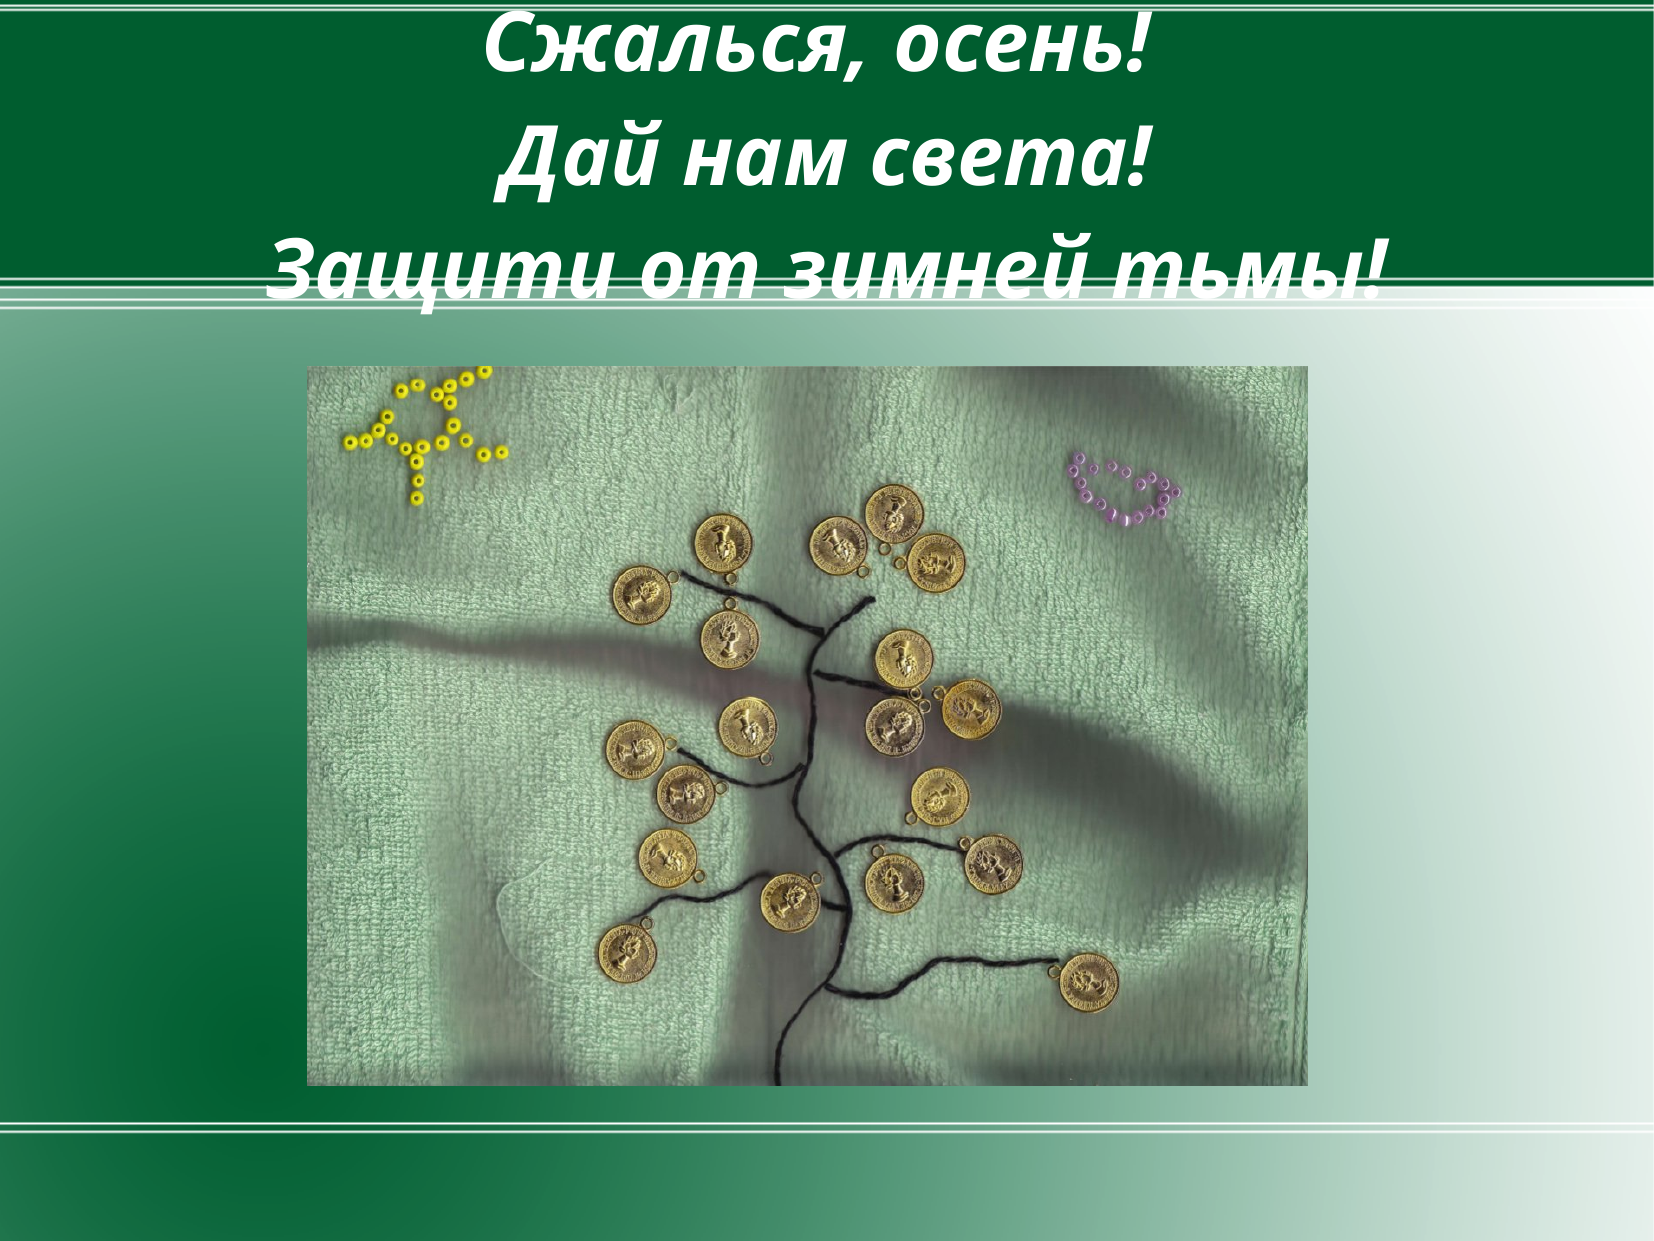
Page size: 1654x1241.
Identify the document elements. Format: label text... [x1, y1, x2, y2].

title Сжалься, осень! Дай нам света! Защити от зимней тьмы! [82, 1, 1571, 305]
picture [0, 0, 1654, 1241]
